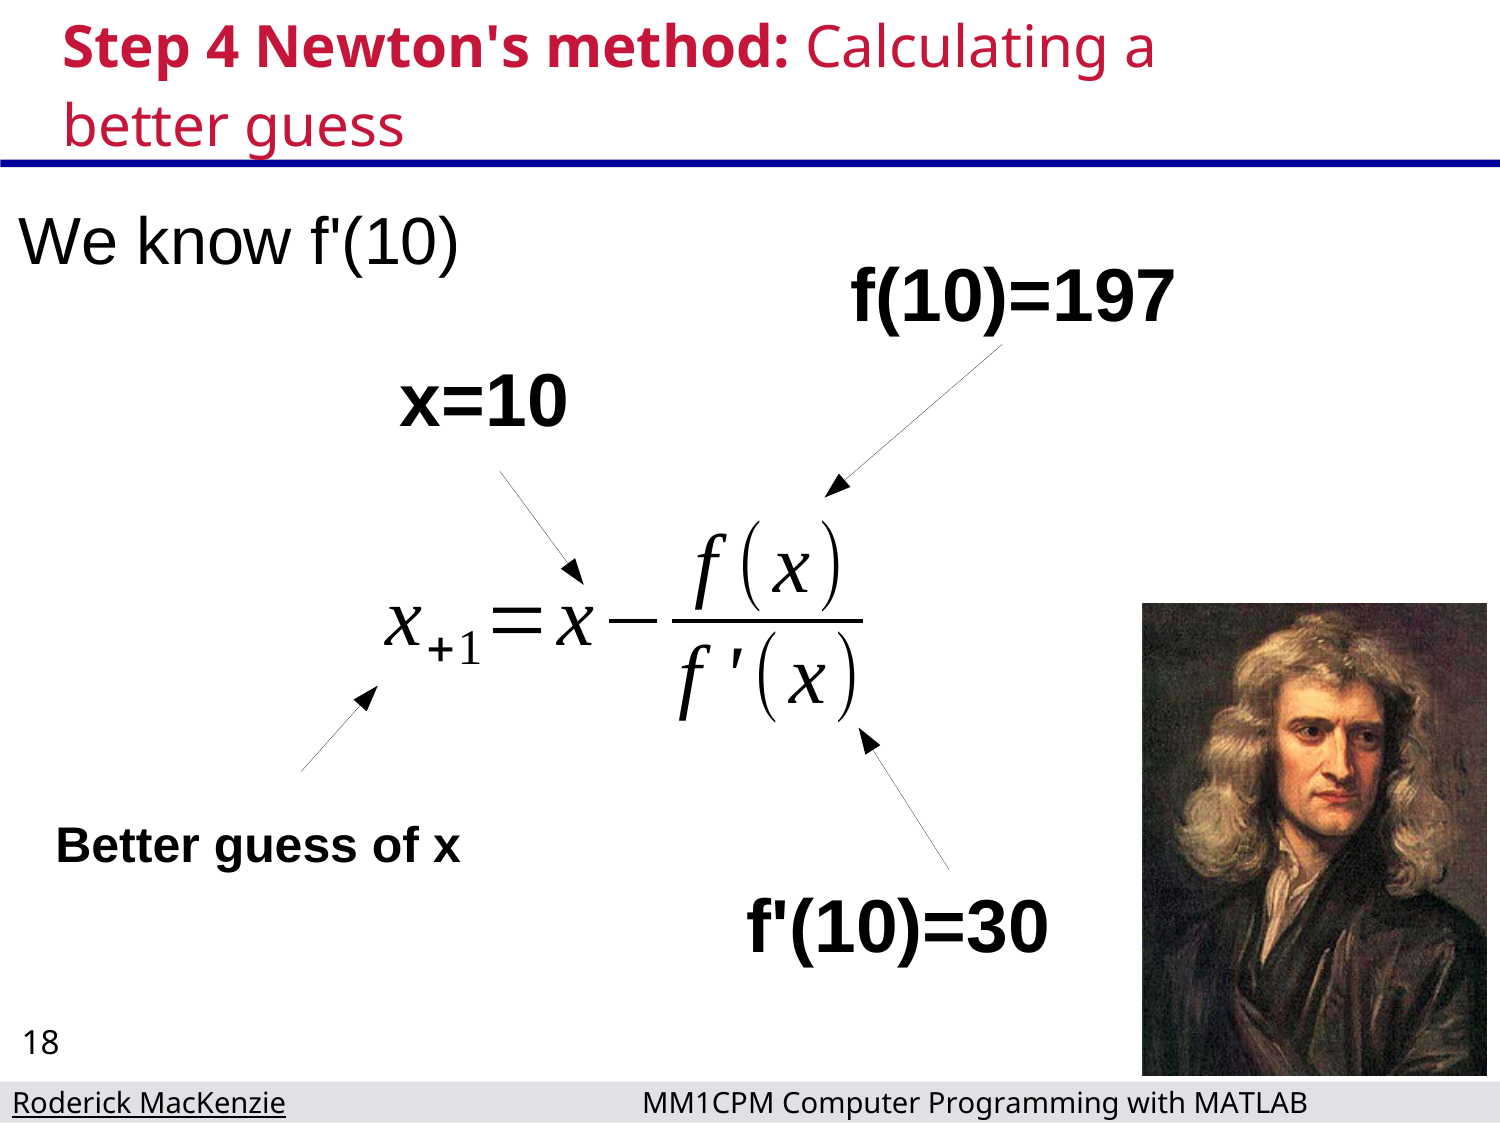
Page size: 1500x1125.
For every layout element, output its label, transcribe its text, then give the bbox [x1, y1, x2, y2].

text_box <number> [6, 1013, 222, 1084]
text_box Better guess of x [40, 805, 718, 881]
text_box f'(10)=30 [731, 869, 1090, 975]
text_box x=10 [385, 389, 648, 495]
chart [374, 515, 873, 728]
picture [1142, 603, 1487, 1076]
text_box We know f'(10) [3, 190, 1422, 389]
title Step 4 Newton's method: Calculating a better guess [47, 9, 1286, 161]
